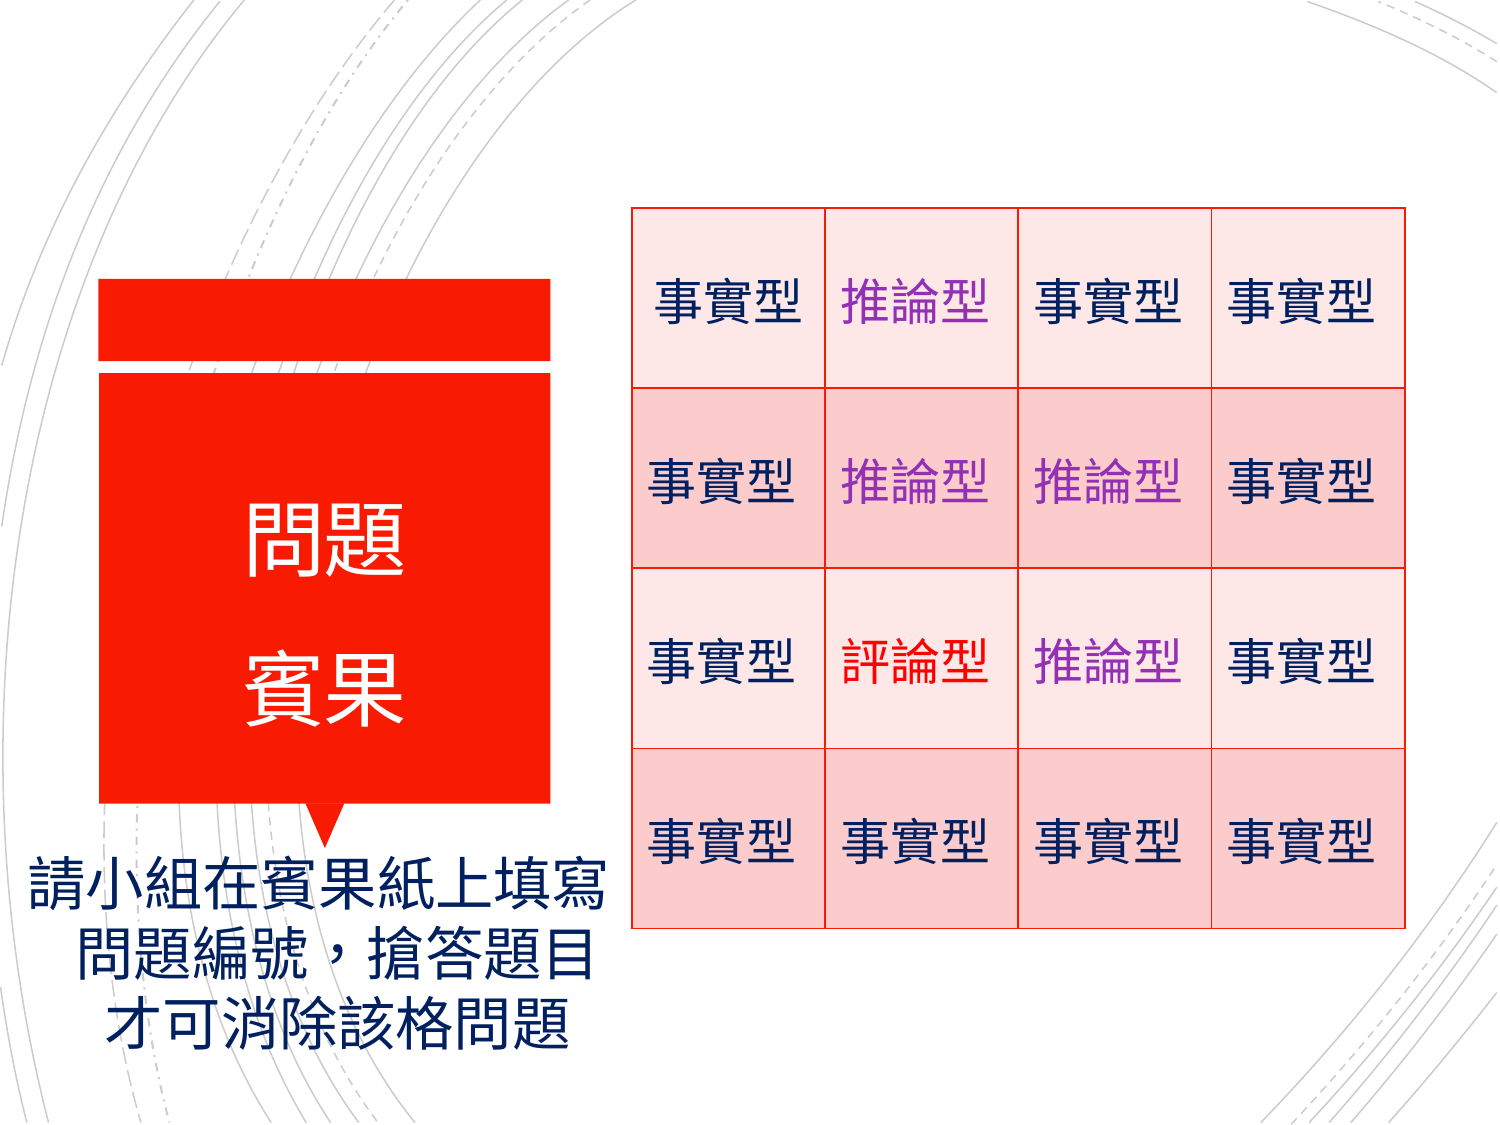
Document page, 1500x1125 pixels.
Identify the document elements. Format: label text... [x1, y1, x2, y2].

table_header 事實型 [633, 209, 824, 387]
table_cell 事實型 [1019, 749, 1211, 928]
table_cell 事實型 [1212, 389, 1404, 567]
table_cell 事實型 [633, 749, 824, 928]
title 問題 賓果 [109, 385, 540, 789]
table_header 事實型 [1019, 209, 1211, 387]
table_cell 事實型 [826, 749, 1017, 928]
table_cell 事實型 [633, 389, 824, 567]
table_cell 事實型 [633, 569, 824, 748]
table_cell 事實型 [1212, 569, 1404, 748]
text_box 請小組在賓果紙上填寫問題編號，搶答題目才可消除該格問題 [5, 834, 632, 1071]
table_cell 推論型 [1019, 569, 1211, 748]
table_header 事實型 [1212, 209, 1404, 387]
table_cell 推論型 [826, 389, 1017, 567]
table_cell 事實型 [1212, 749, 1404, 928]
table_header 推論型 [826, 209, 1017, 387]
table_cell 推論型 [1019, 389, 1211, 567]
table_cell 評論型 [826, 569, 1017, 748]
